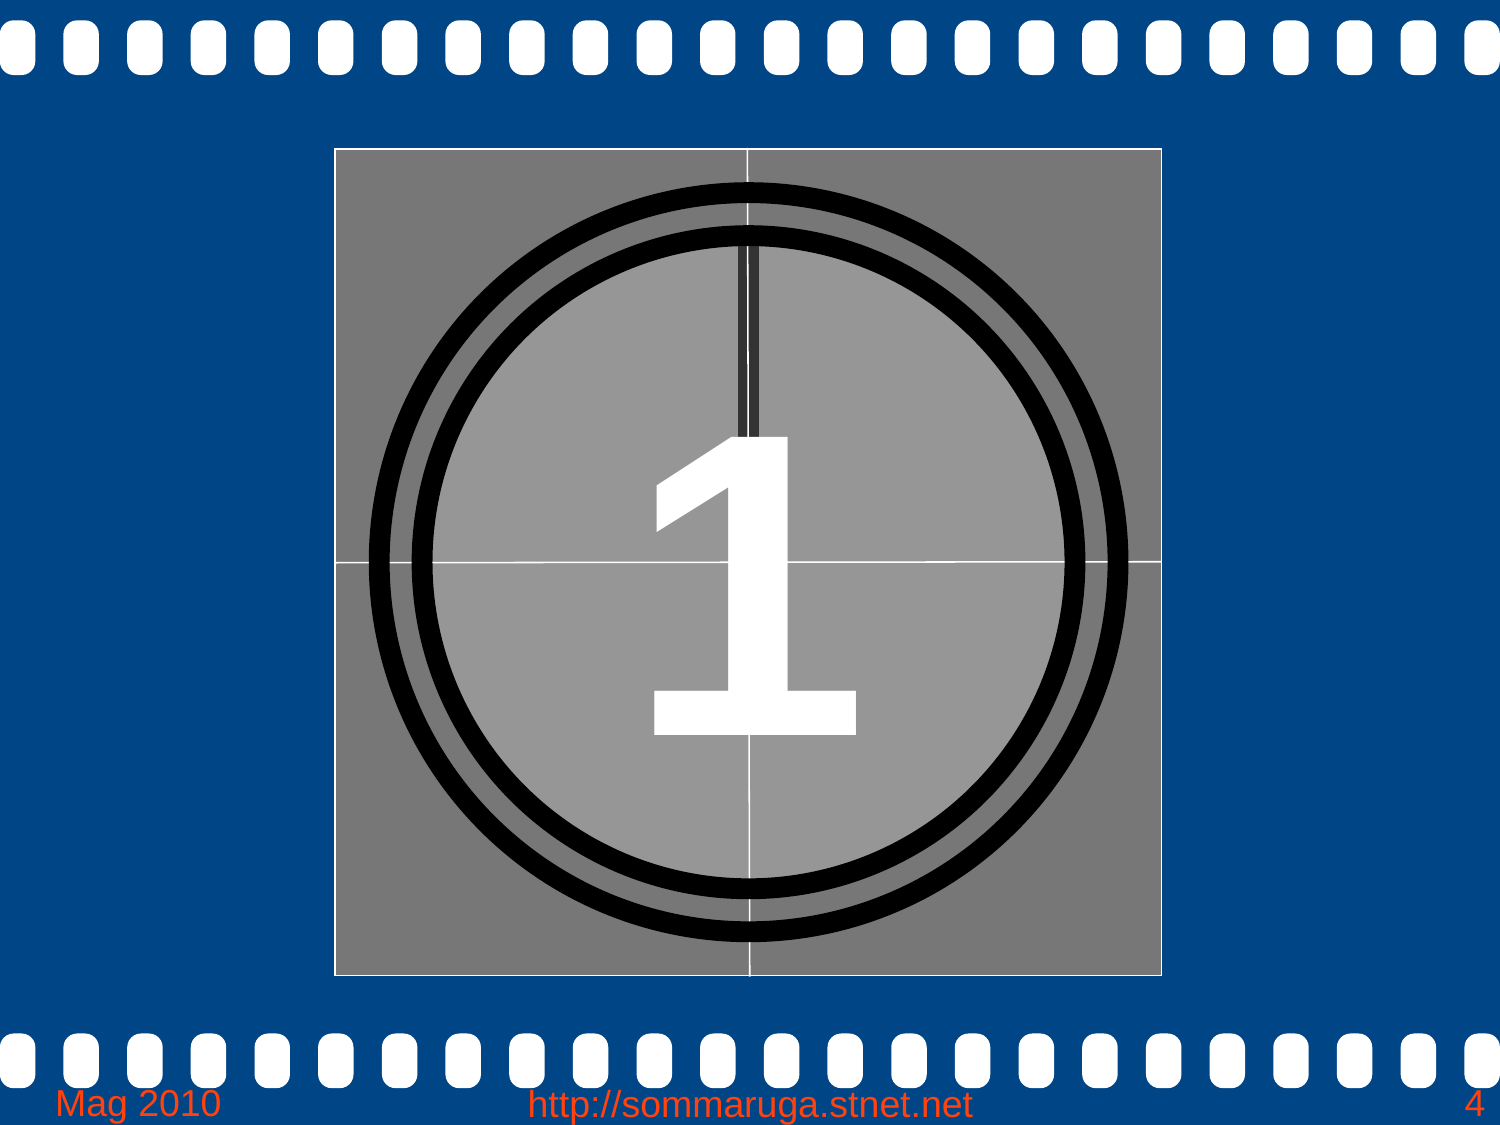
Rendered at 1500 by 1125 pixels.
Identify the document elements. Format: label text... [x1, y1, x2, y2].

text_box [749, 148, 1162, 561]
text_box [390, 204, 746, 561]
text_box [751, 563, 1162, 976]
text_box [751, 563, 1107, 921]
text_box [335, 564, 748, 976]
text_box [749, 204, 1107, 561]
text_box 1 [422, 235, 1075, 889]
text_box [335, 148, 746, 561]
text_box [390, 564, 748, 921]
